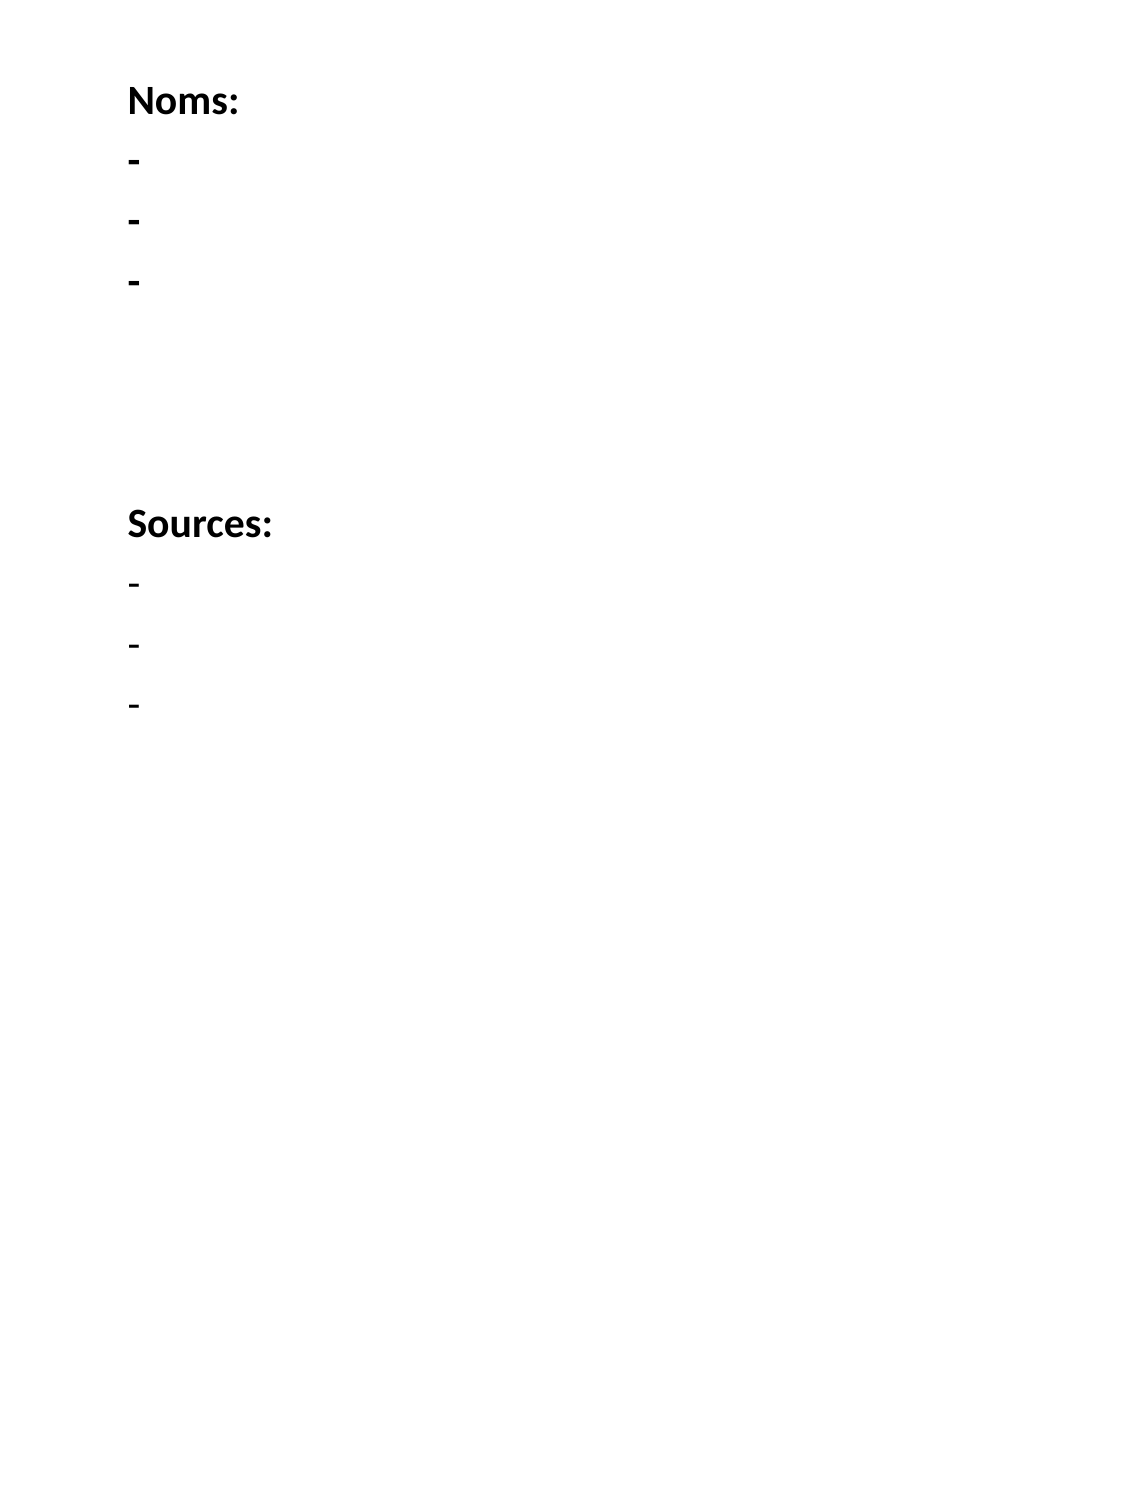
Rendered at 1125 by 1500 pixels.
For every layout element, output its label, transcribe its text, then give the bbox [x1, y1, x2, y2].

list Noms: - - - Sources: - - - [56, 64, 1069, 1055]
